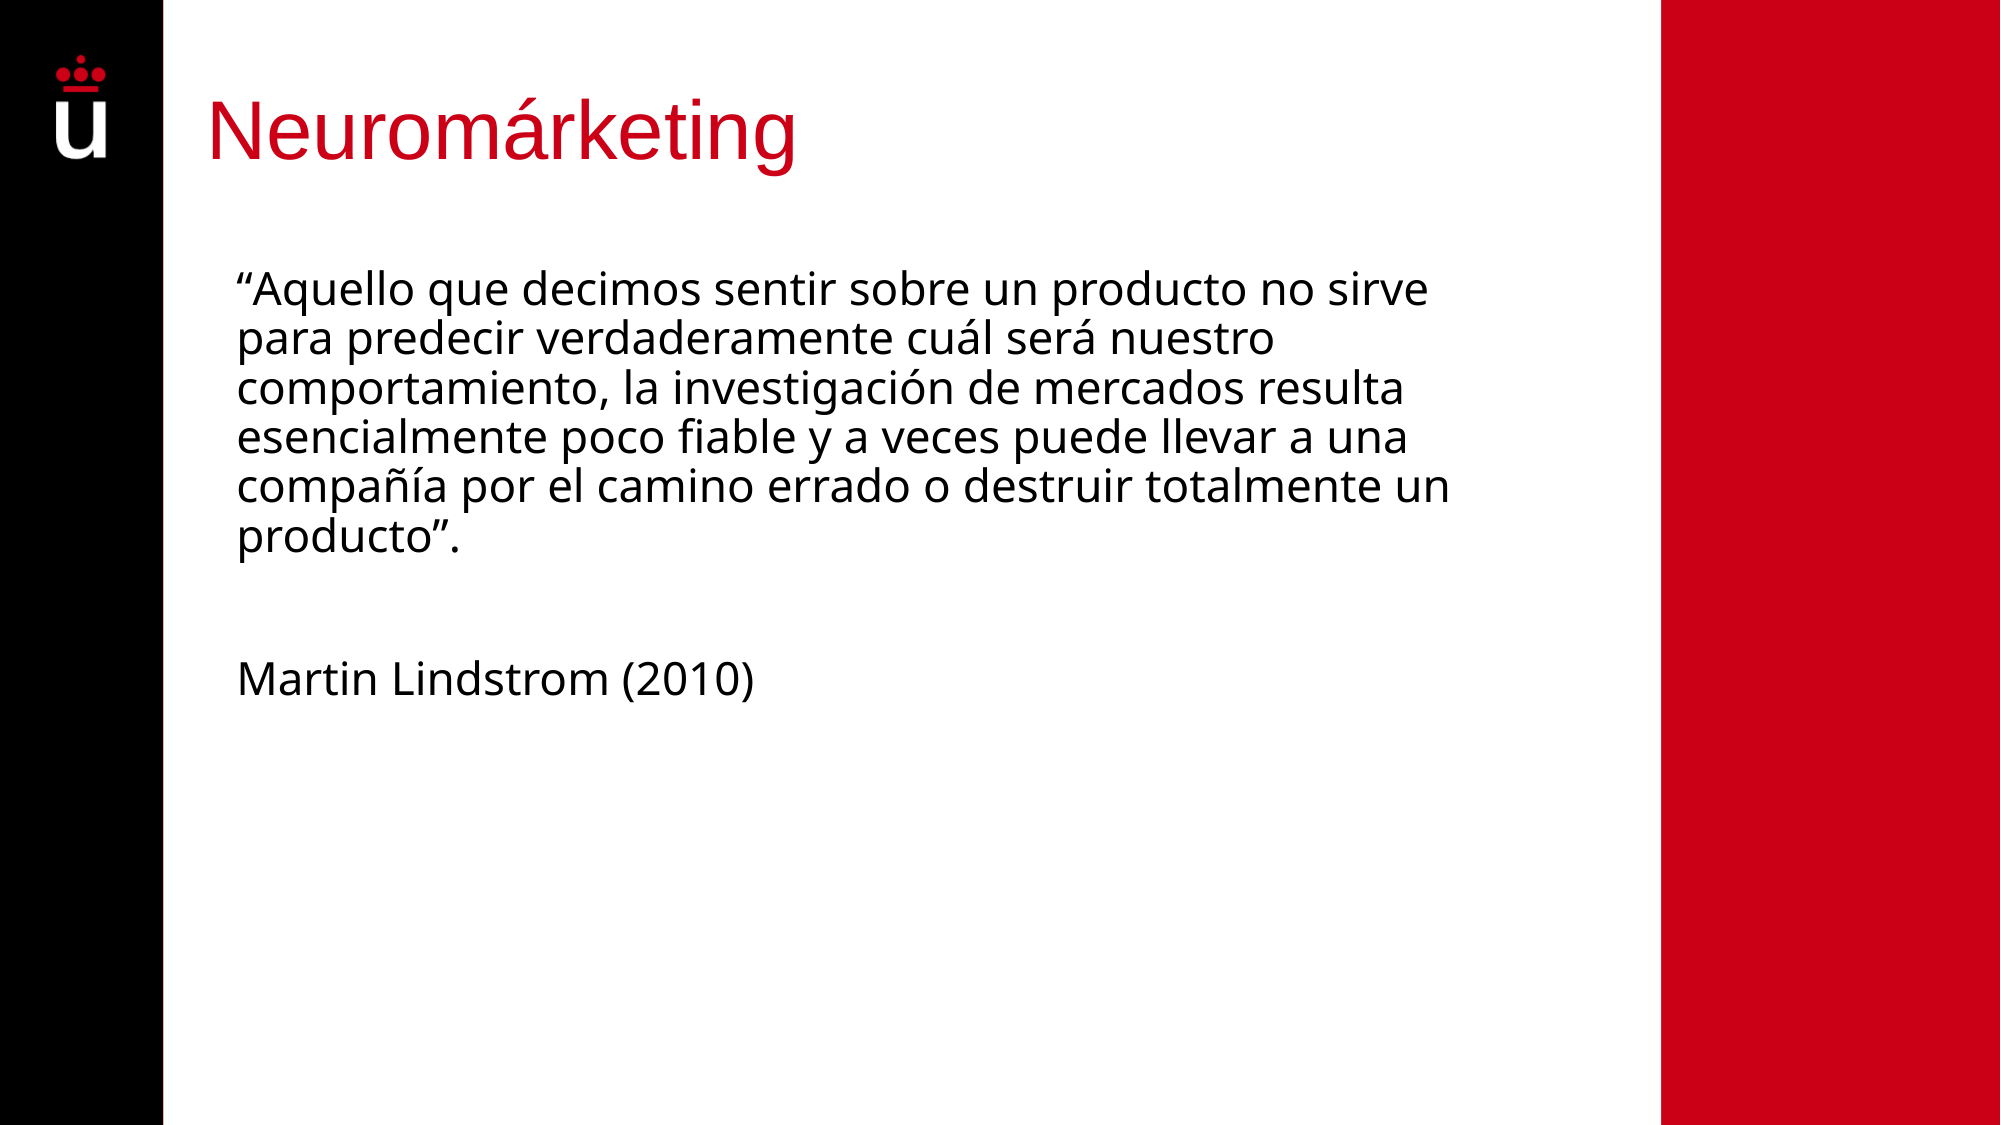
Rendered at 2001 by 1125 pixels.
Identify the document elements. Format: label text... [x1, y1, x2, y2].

picture [55, 55, 117, 165]
list “Aquello que decimos sentir sobre un producto no sirve para predecir verdaderamente cuál será nuestro comportamiento, la investigación de mercados resulta esencialmente poco fiable y a veces puede llevar a una compañía por el camino errado o destruir totalmente un producto”. Martin Lindstrom (2010) [236, 296, 1527, 886]
list Neuromárketing [206, 234, 1595, 296]
